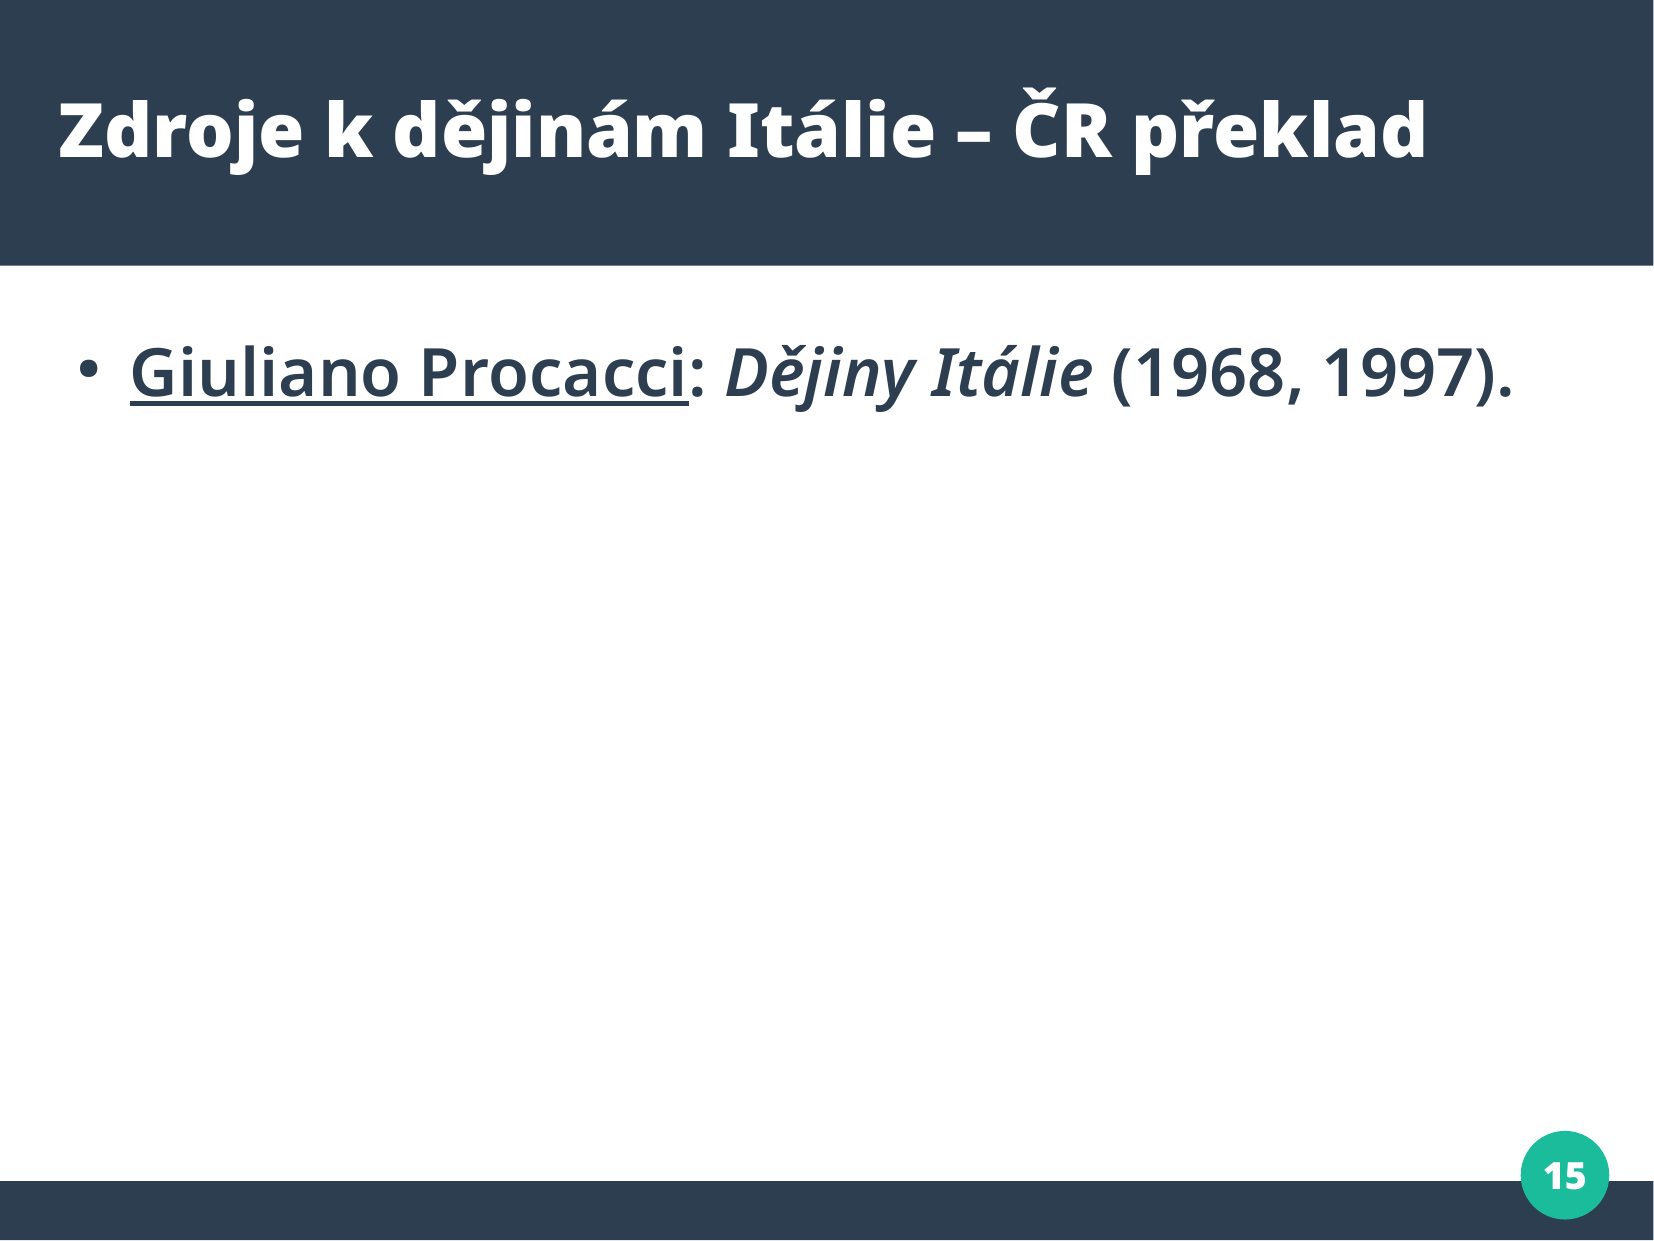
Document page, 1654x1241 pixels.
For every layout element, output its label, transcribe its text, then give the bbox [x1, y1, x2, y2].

title Zdroje k dějinám Itálie – ČR překlad [59, 49, 1595, 207]
list Giuliano Procacci: Dějiny Itálie (1968, 1997). [59, 324, 1595, 1152]
